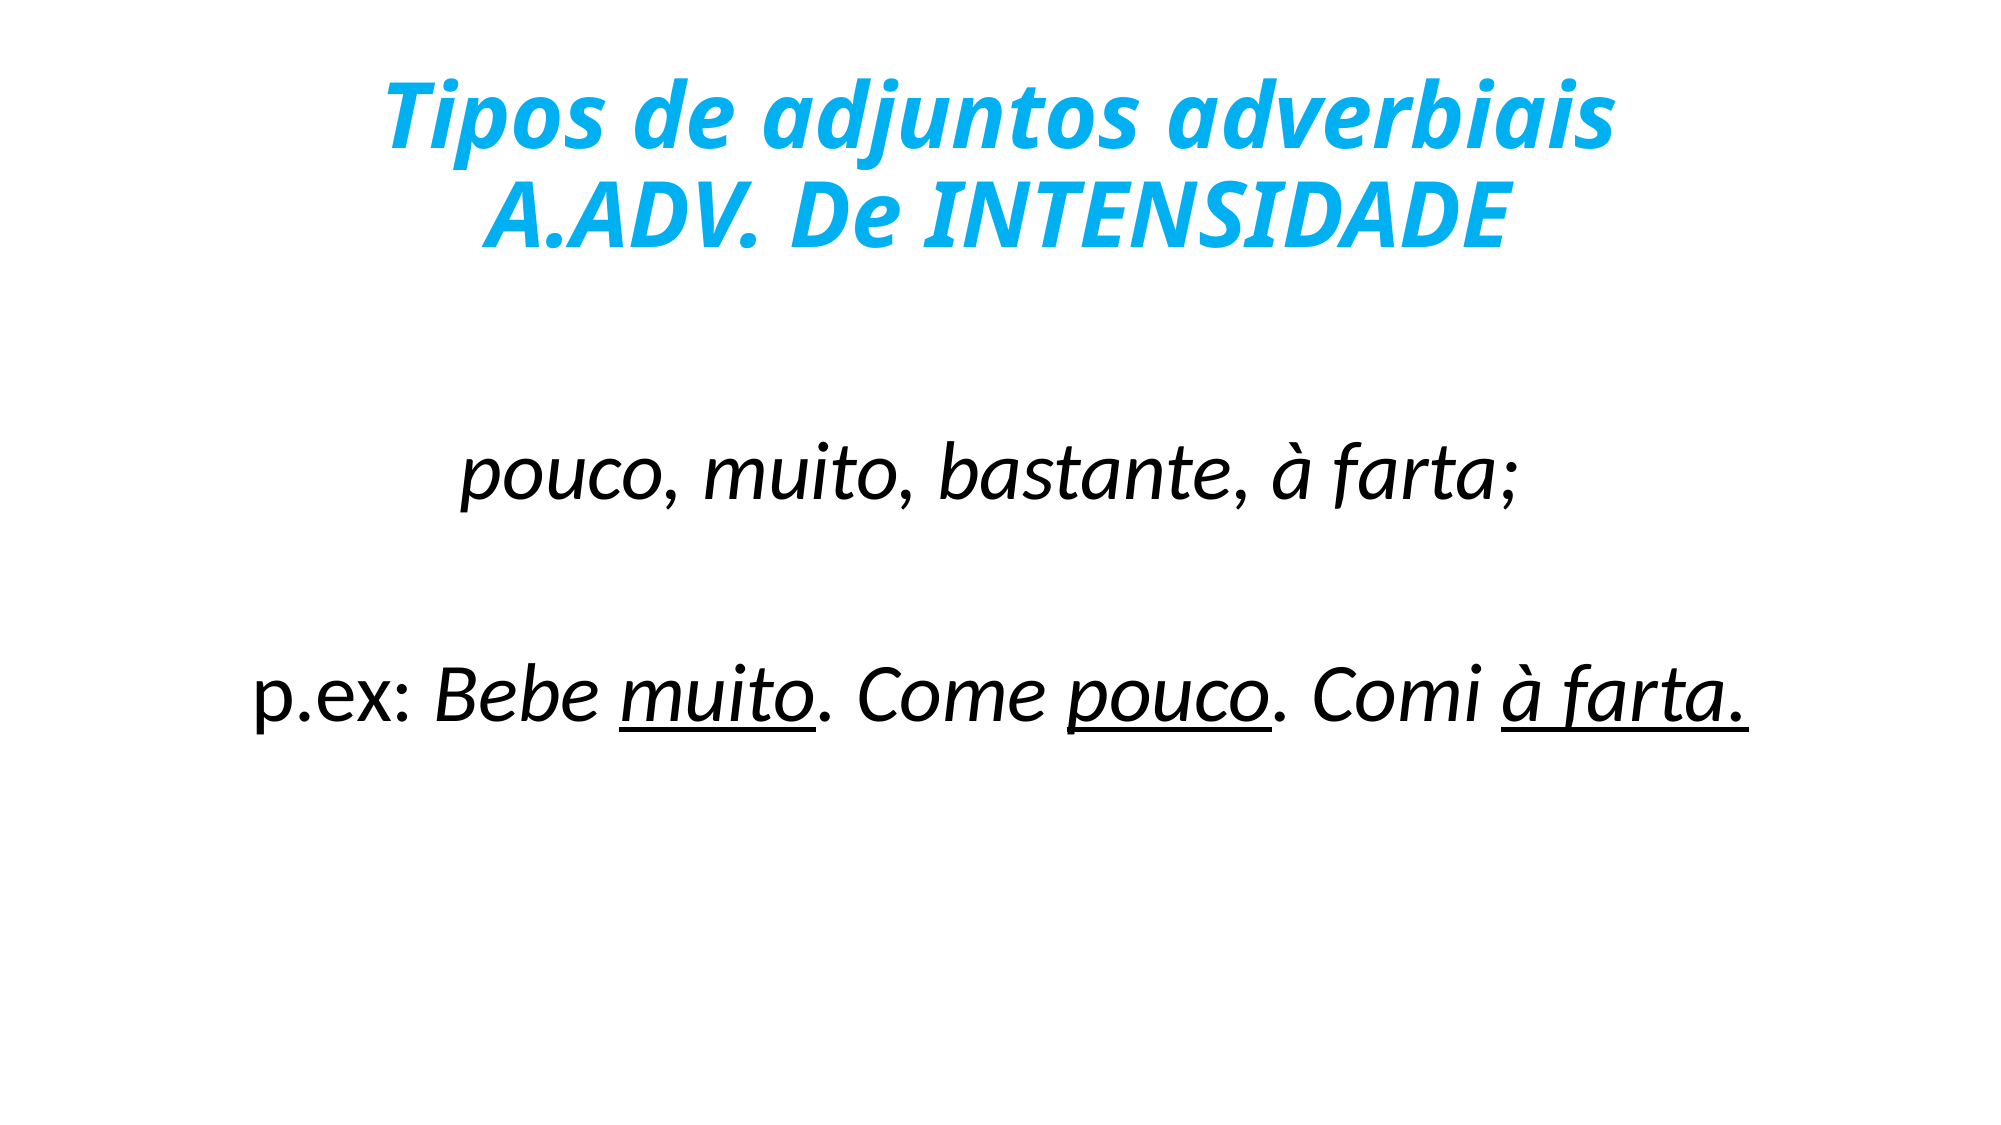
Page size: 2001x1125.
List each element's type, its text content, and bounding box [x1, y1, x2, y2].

title Tipos de adjuntos adverbiais A.ADV. De INTENSIDADE [137, 59, 1863, 278]
list pouco, muito, bastante, à farta; p.ex: Bebe muito. Come pouco. Comi à farta. [137, 299, 1863, 1014]
